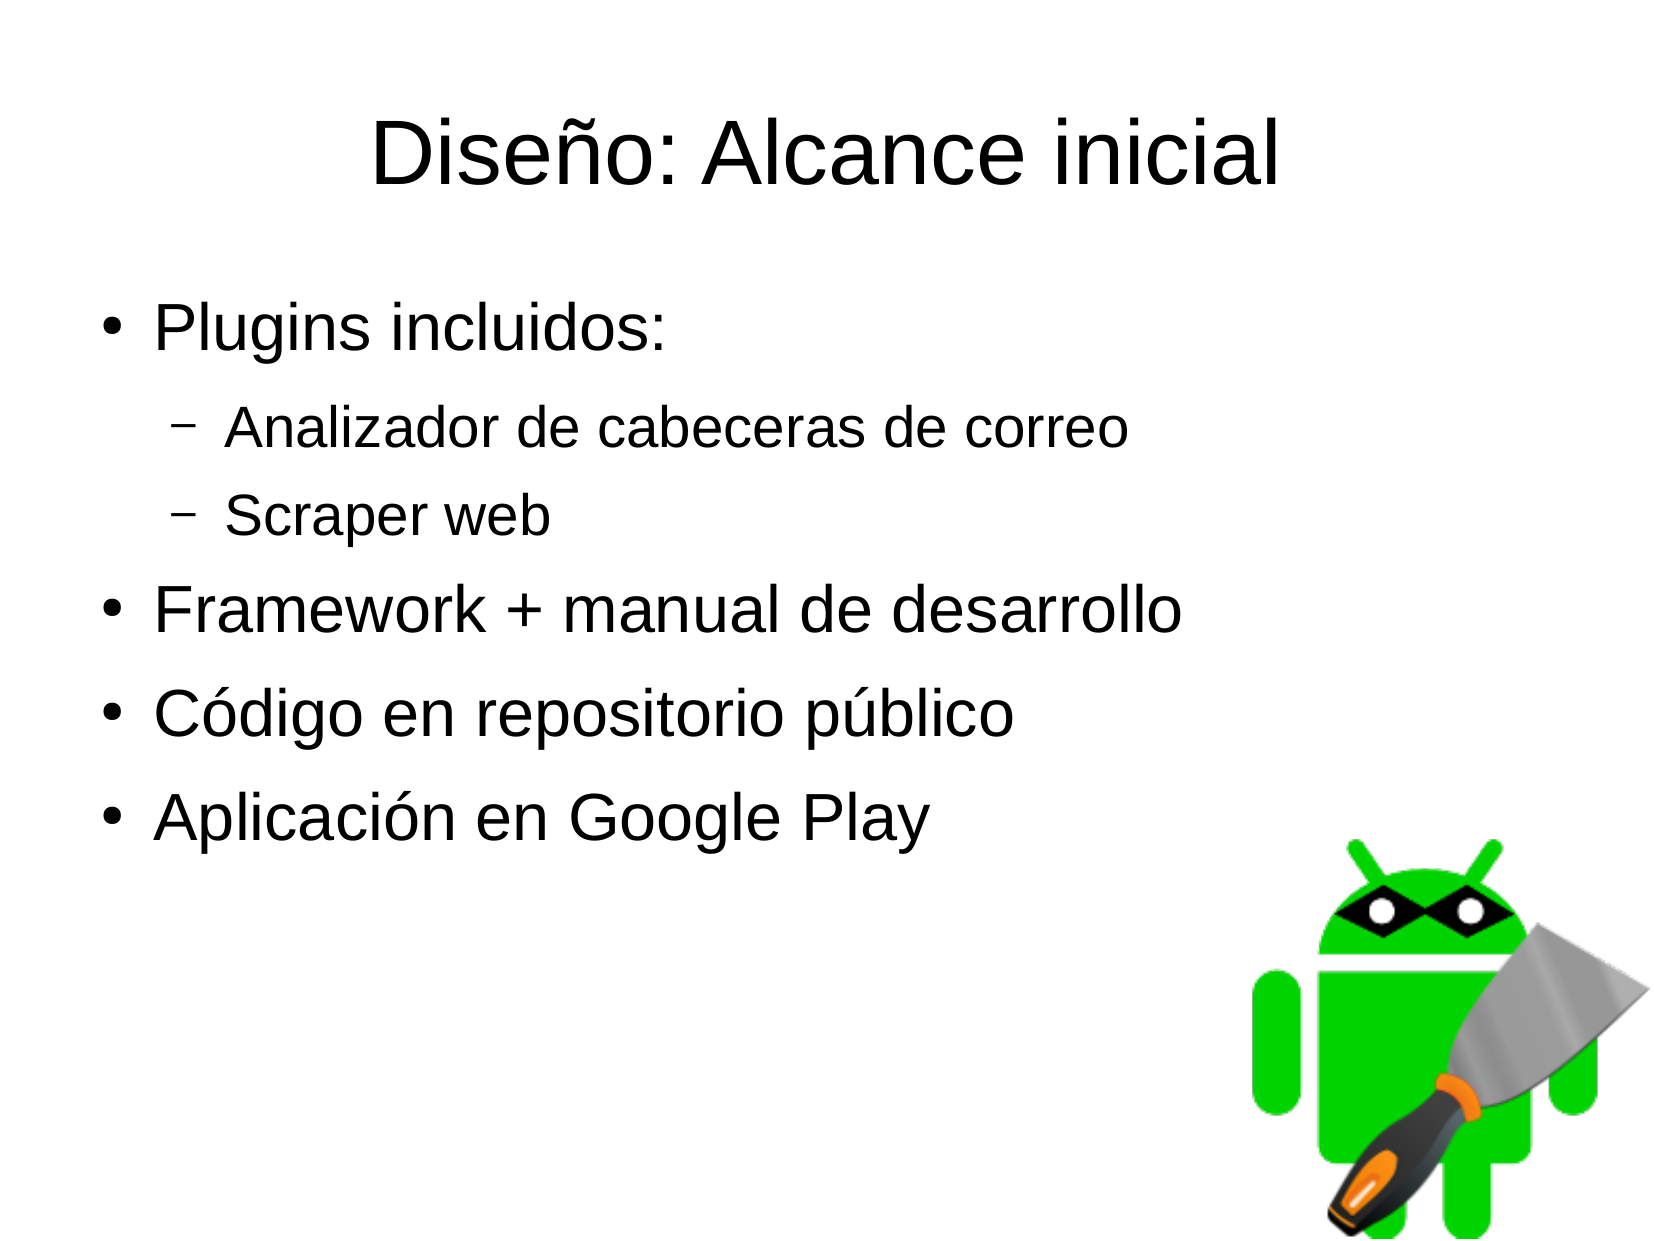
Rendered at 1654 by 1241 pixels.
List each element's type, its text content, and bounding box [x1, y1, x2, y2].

picture [1251, 838, 1652, 1239]
title Diseño: Alcance inicial [82, 49, 1571, 257]
list Plugins incluidos: Analizador de cabeceras de correo Scraper web Framework + manual de desarrollo Código en repositorio público Aplicación en Google Play [82, 290, 1571, 1109]
